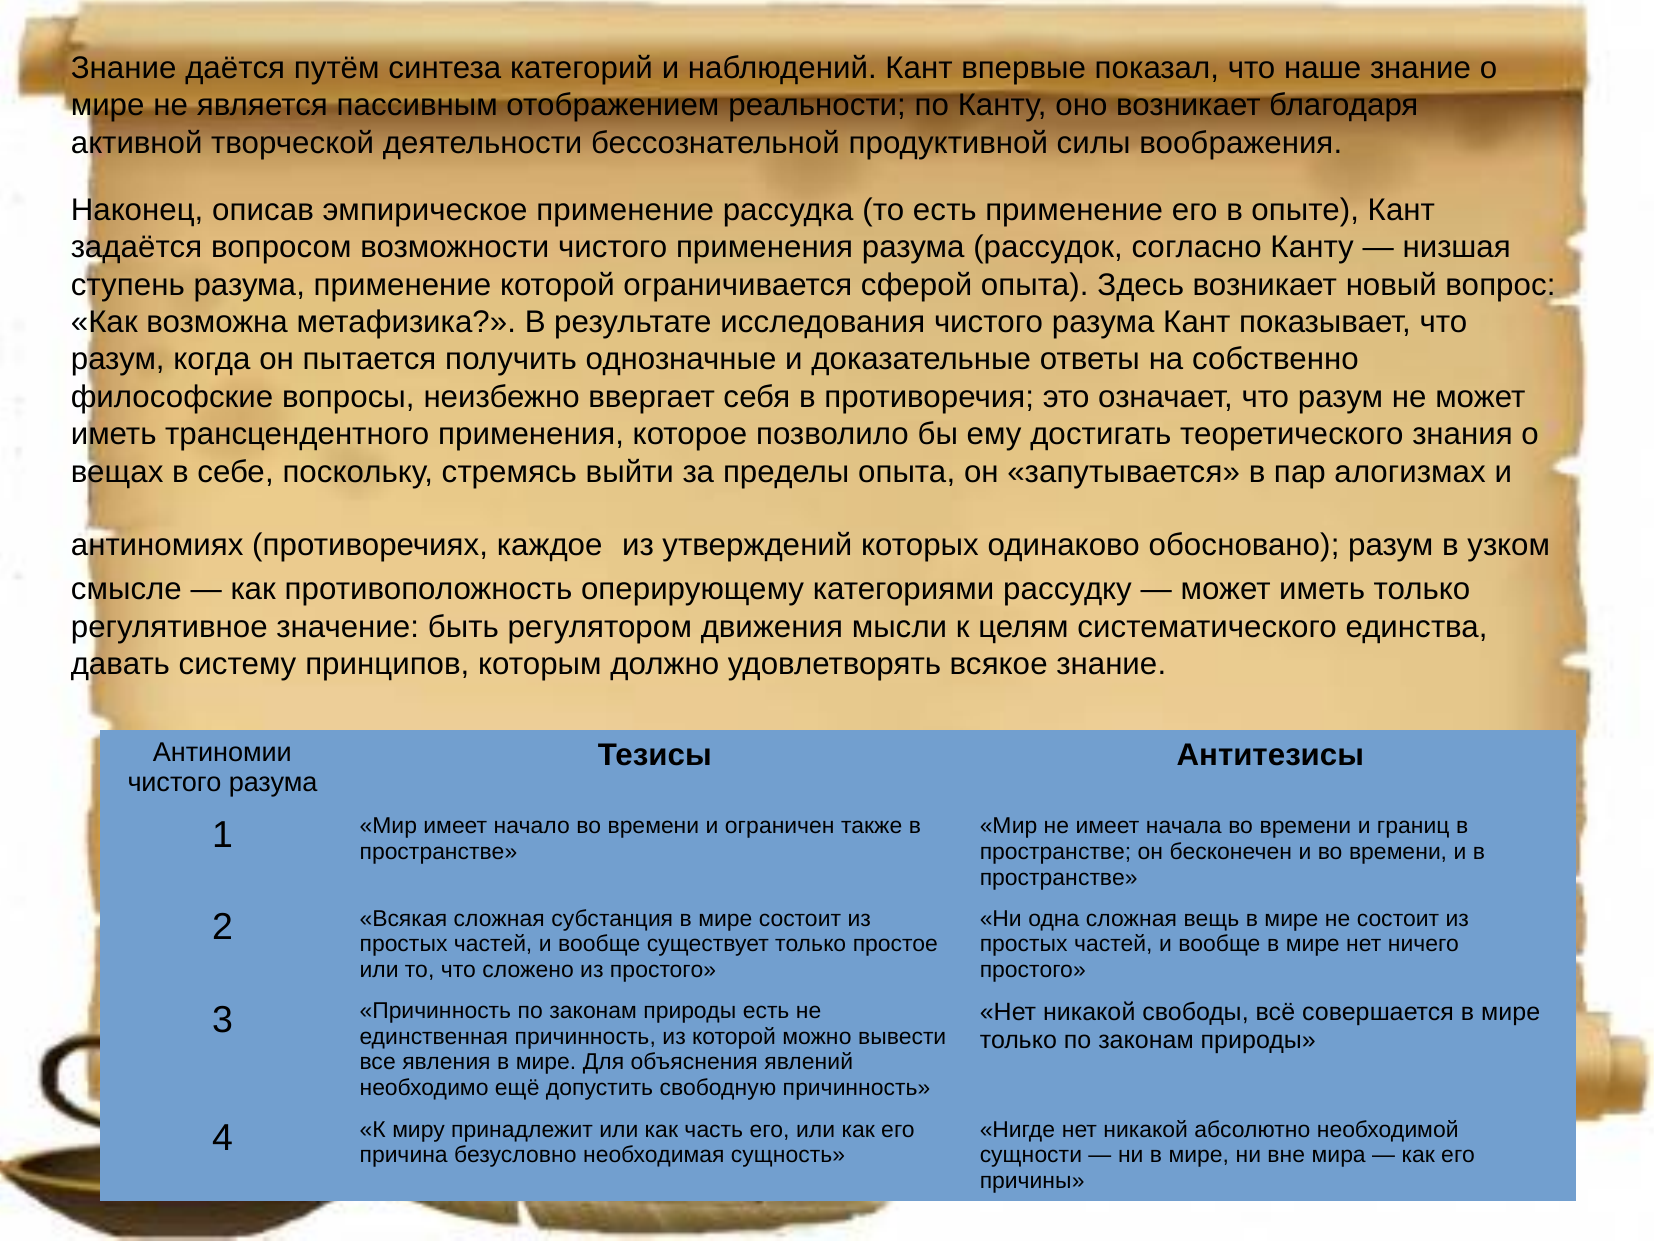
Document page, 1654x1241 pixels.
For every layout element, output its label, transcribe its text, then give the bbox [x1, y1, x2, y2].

table_cell 3 [100, 991, 345, 1109]
table_cell «Всякая сложная субстанция в мире состоит из простых частей, и вообще существует только простое или то, что сложено из простого» [345, 898, 965, 991]
table_cell 1 [100, 806, 345, 898]
table_cell 2 [100, 898, 345, 991]
table_cell «Причинность по законам природы есть не единственная причинность, из которой можно вывести все явления в мире. Для объяснения явлений необходимо ещё допустить свободную причинность» [345, 991, 965, 1109]
table_cell «Нигде нет никакой абсолютно необходимой сущности — ни в мире, ни вне мира — как его причины» [965, 1109, 1576, 1201]
table_cell «Нет никакой свободы, всё совершается в мире только по законам природы» [965, 991, 1576, 1109]
table_cell «Мир имеет начало во времени и ограничен также в пространстве» [345, 806, 965, 898]
table_header Тезисы [345, 730, 965, 806]
table_header Антитезисы [965, 730, 1576, 806]
table_cell «К миру принадлежит или как часть его, или как его причина безусловно необходимая сущность» [345, 1109, 965, 1201]
picture [0, 0, 1654, 1241]
list Знание даётся путём синтеза категорий и наблюдений. Кант впервые показал, что наше знание о мире не является пассивным отображением реальности; по Канту, оно возникает благодаря активной творческой деятельности бессознательной продуктивной силы воображения. Наконец, описав эмпирическое применение рассудка (то есть применение его в опыте), Кант задаётся вопросом возможности чистого применения разума (рассудок, согласно Канту — низшая ступень разума, применение которой ограничивается сферой опыта). Здесь возникает новый вопрос: «Как возможна метафизика?». В результате исследования чистого разума Кант показывает, что разум, когда он пытается получить однозначные и доказательные ответы на собственно философские вопросы, неизбежно ввергает себя в противоречия; это означает, что разум не может иметь трансцендентного применения, которое позволило бы ему достигать теоретического знания о вещах в себе, поскольку, стремясь выйти за пределы опыта, он «запутывается» в пар алогизмах и антиномиях (противоречиях, каждое из утверждений которых одинаково обосновано); разум в узком смысле — как противоположность оперирующему категориями рассудку — может иметь только регулятивное значение: быть регулятором движения мысли к целям систематического единства, давать систему принципов, которым должно удовлетворять всякое знание. [70, 47, 1559, 866]
table_cell «Мир не имеет начала во времени и границ в пространстве; он бесконечен и во времени, и в пространстве» [965, 806, 1576, 898]
table_header Антиномии чистого разума [100, 730, 345, 806]
table_cell «Ни одна сложная вещь в мире не состоит из простых частей, и вообще в мире нет ничего простого» [965, 898, 1576, 991]
table_cell 4 [100, 1109, 345, 1201]
